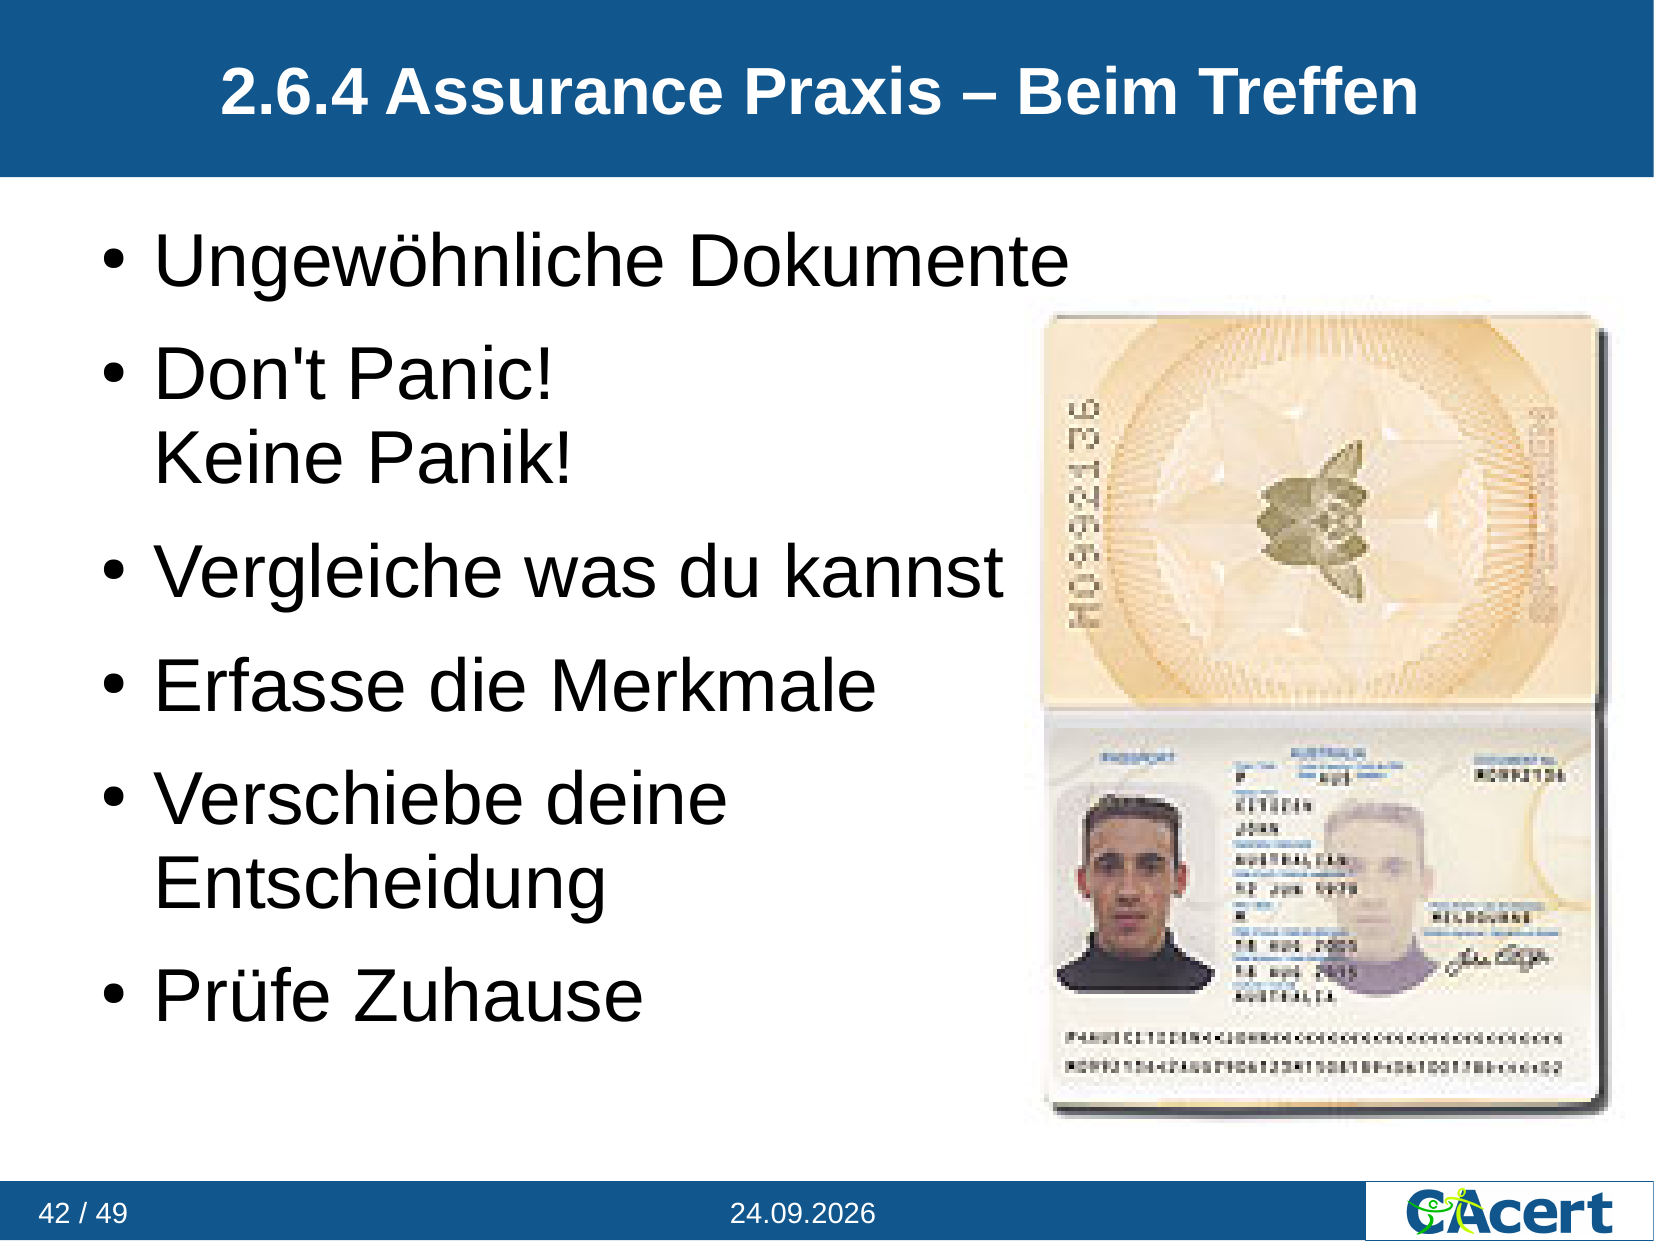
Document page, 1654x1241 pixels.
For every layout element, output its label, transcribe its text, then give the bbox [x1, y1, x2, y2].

list Ungewöhnliche Dokumente Don't Panic! Keine Panik! Vergleiche was du kannst Erfasse die Merkmale Verschiebe deine Entscheidung Prüfe Zuhause [82, 218, 1571, 1091]
picture [1406, 1187, 1613, 1235]
title 2.6.4 Assurance Praxis – Beim Treffen [76, 17, 1565, 166]
picture [1024, 295, 1625, 1132]
